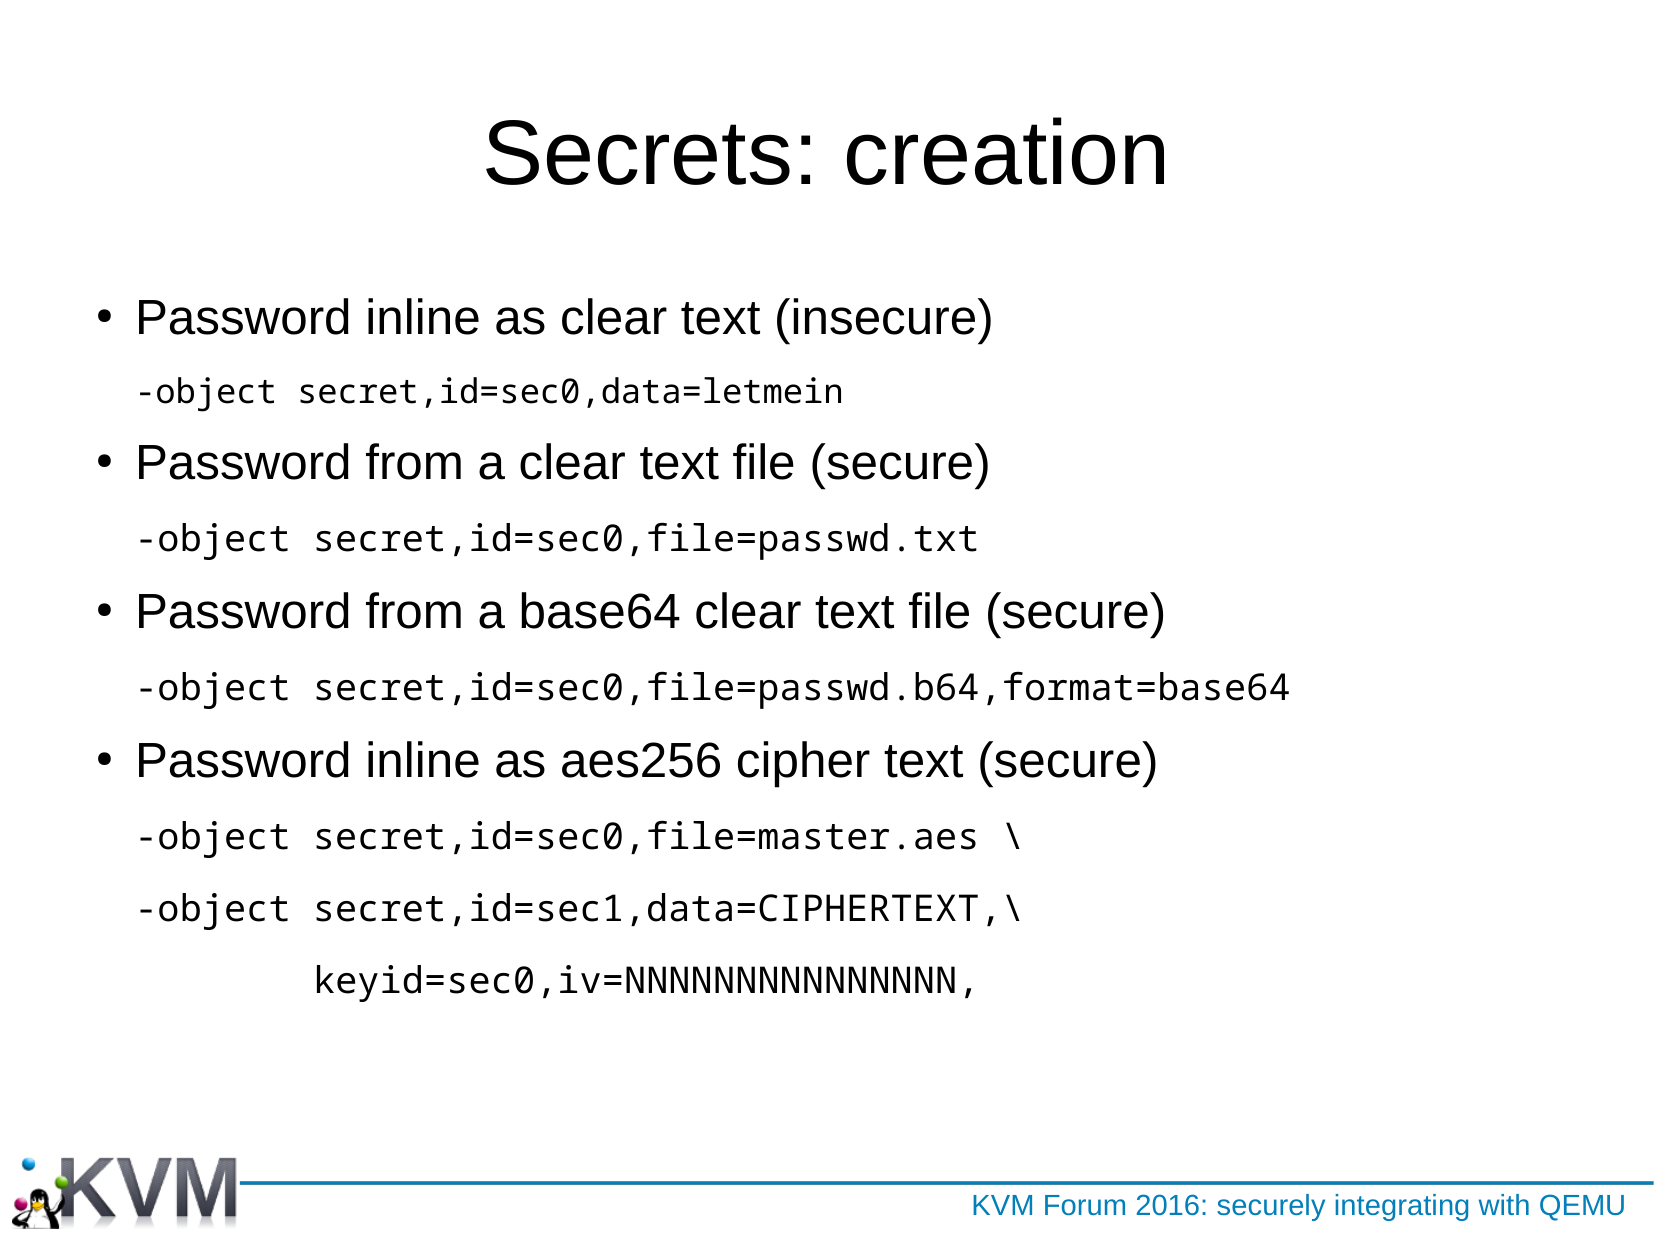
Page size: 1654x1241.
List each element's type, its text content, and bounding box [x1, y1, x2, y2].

list Password inline as clear text (insecure) -object secret,id=sec0,data=letmein Password from a clear text file (secure) -object secret,id=sec0,file=passwd.txt Password from a base64 clear text file (secure) -object secret,id=sec0,file=passwd.b64,format=base64 Password inline as aes256 cipher text (secure) -object secret,id=sec0,file=master.aes \ -object secret,id=sec1,data=CIPHERTEXT,\ keyid=sec0,iv=NNNNNNNNNNNNNNN, [82, 290, 1571, 1010]
title Secrets: creation [82, 49, 1571, 257]
picture [11, 1157, 1654, 1229]
